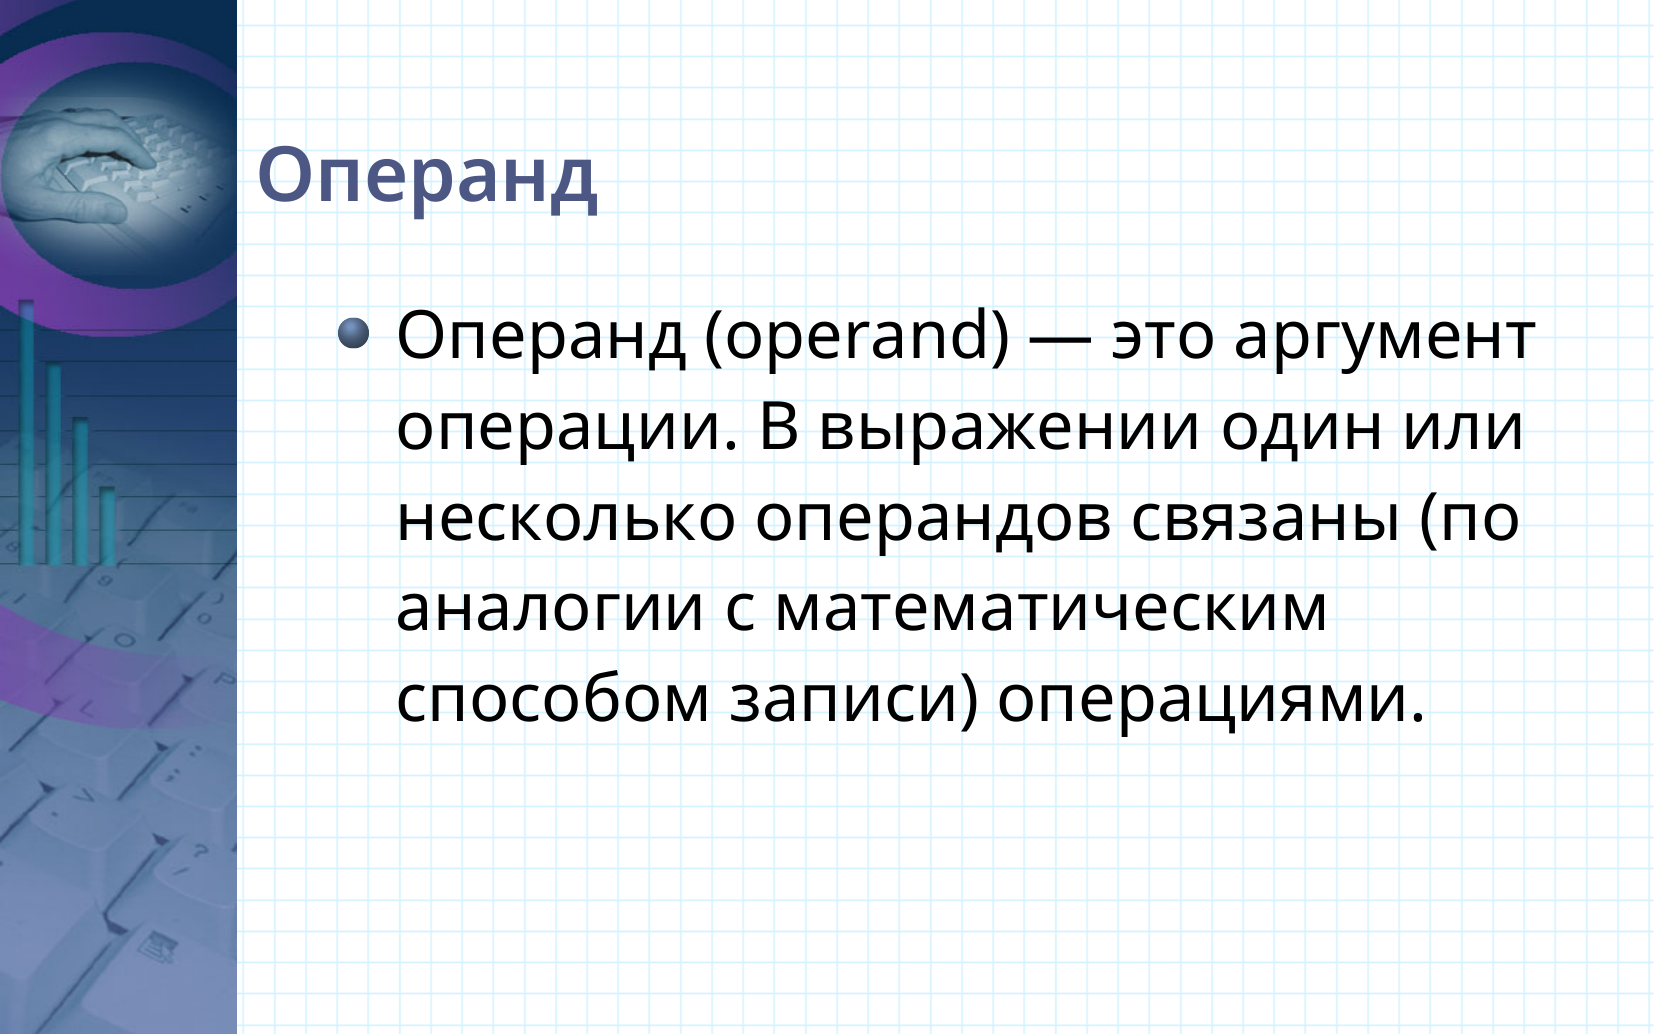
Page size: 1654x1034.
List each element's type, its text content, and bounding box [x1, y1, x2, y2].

picture [0, 0, 1654, 1034]
list Операнд (operand) ― это аргумент операции. В выражении один или несколько операндов связаны (по аналогии с математическим способом записи) операциями. [254, 287, 1640, 887]
title Операнд [254, 85, 1640, 259]
